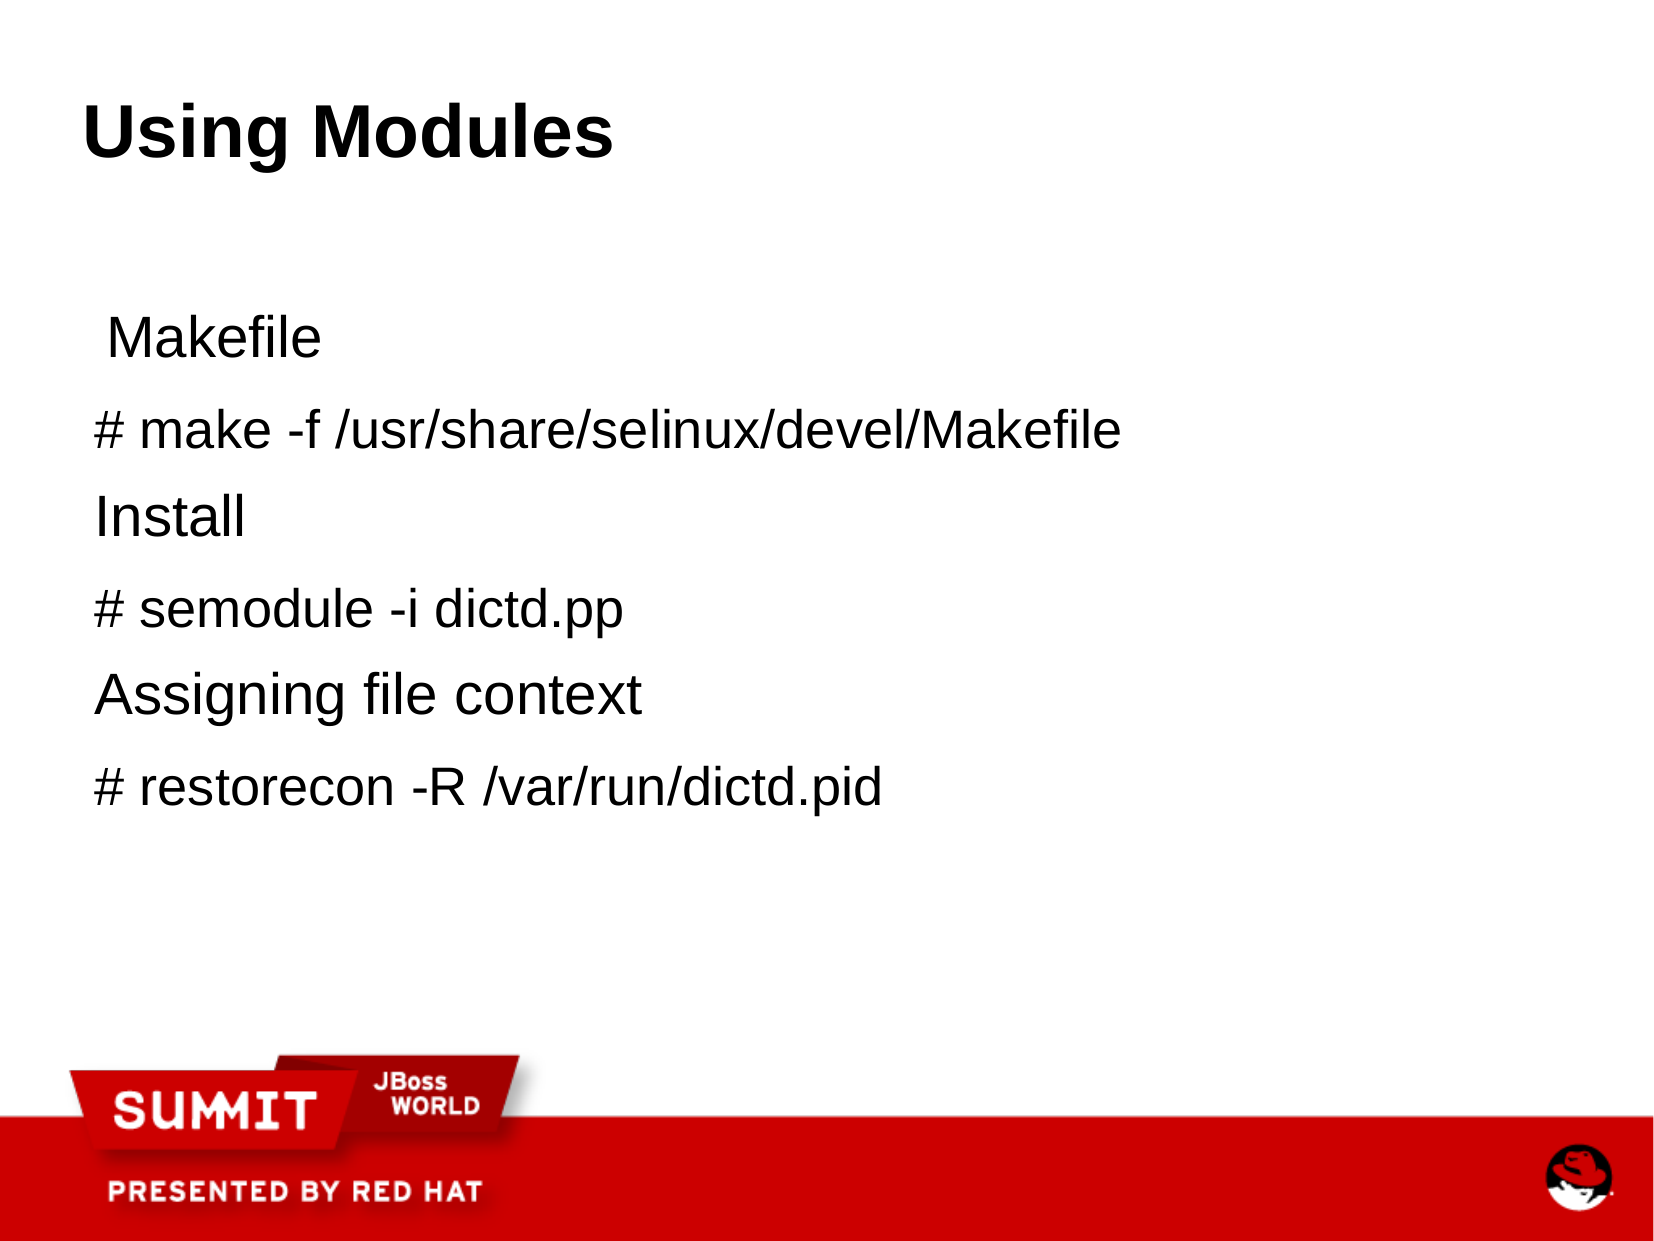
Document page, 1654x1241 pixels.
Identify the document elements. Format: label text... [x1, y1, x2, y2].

title Using Modules [82, 37, 1571, 226]
list Makefile # make -f /usr/share/selinux/devel/Makefile Install # semodule -i dictd.pp Assigning file context # restorecon -R /var/run/dictd.pid [94, 304, 1651, 1174]
picture [0, 1043, 1654, 1241]
